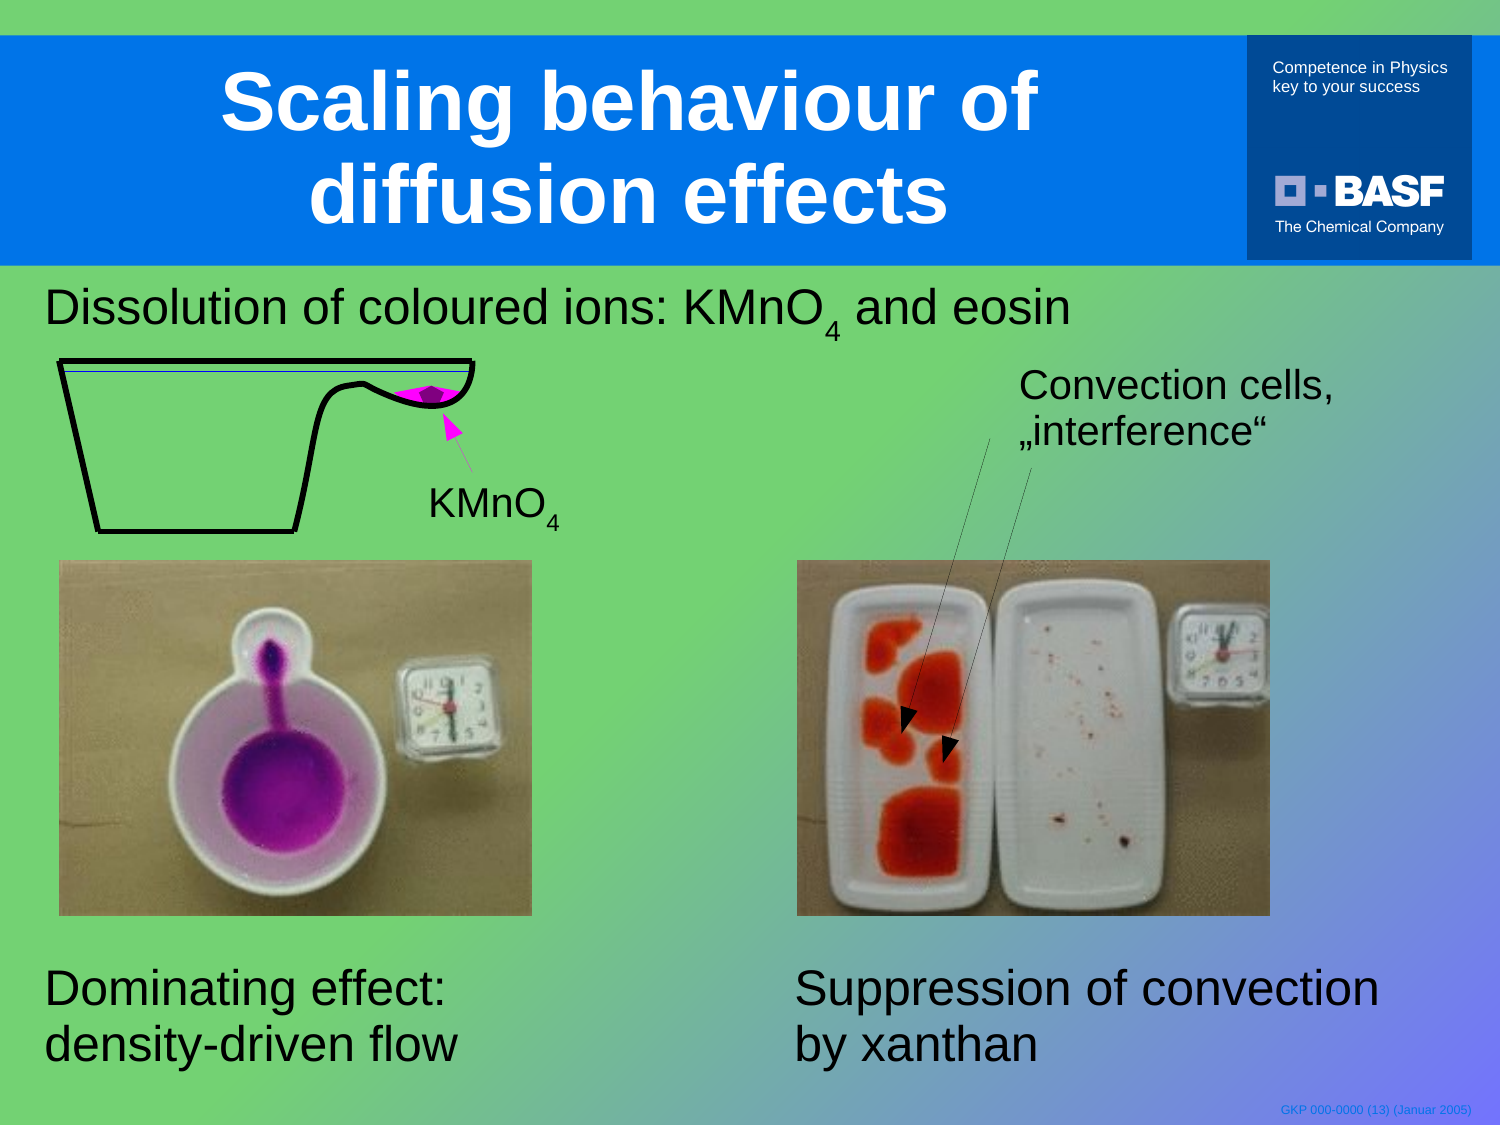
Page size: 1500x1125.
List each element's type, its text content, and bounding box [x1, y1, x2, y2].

text_box KMnO4 [413, 472, 575, 544]
text_box Convection cells, „interference“ [1003, 354, 1350, 463]
title Going micro and nano: approaching the apparent dwarf [1438, 1063, 1500, 1125]
picture [1247, 35, 1472, 260]
picture [59, 560, 532, 916]
text_box [393, 385, 459, 402]
picture [797, 560, 1270, 916]
title Scaling behaviour of diffusion effects [27, 54, 1232, 308]
text_box Dissolution of coloured ions: KMnO4 and eosin Dominating effect: Suppression of convection density-driven flow by xanthan [29, 271, 1410, 1080]
